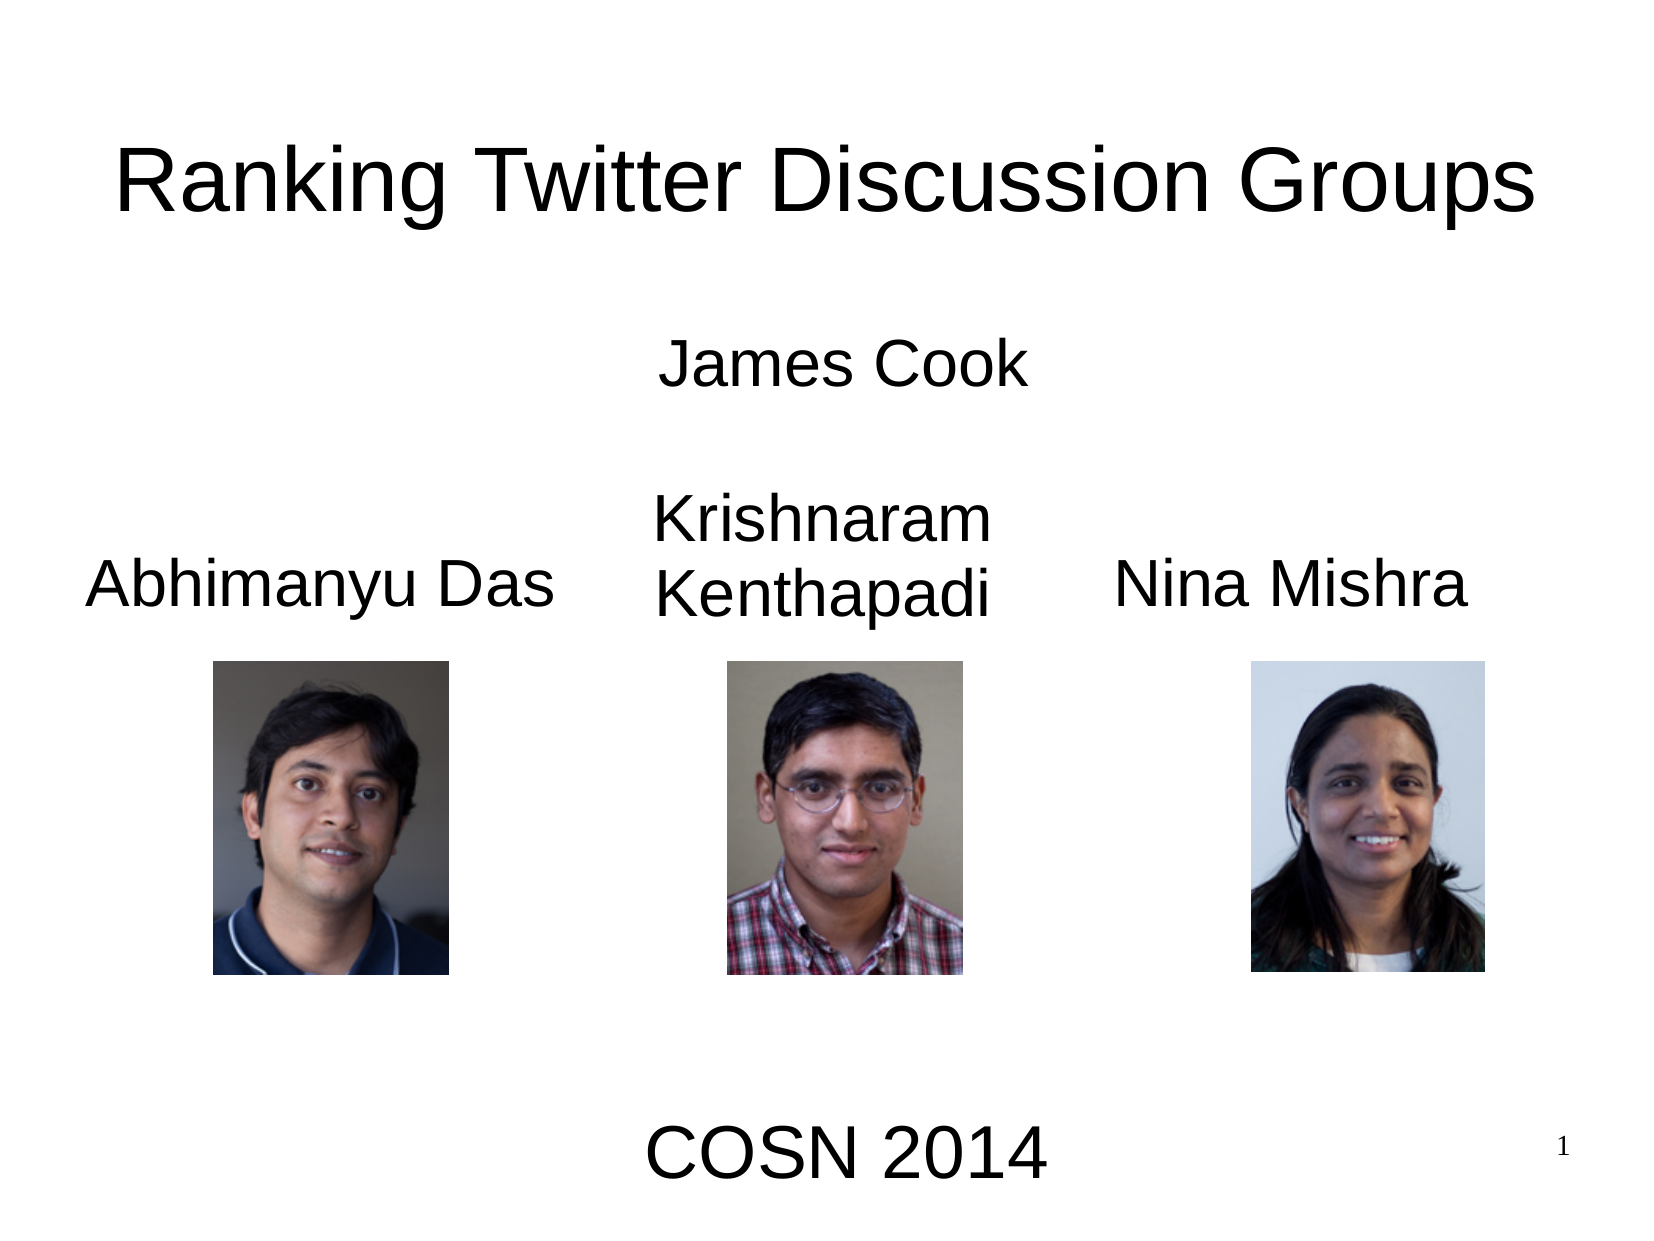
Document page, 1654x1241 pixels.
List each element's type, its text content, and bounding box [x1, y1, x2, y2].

text_box COSN 2014 [629, 1102, 1064, 1202]
picture [1251, 661, 1485, 972]
picture [213, 661, 449, 976]
title Ranking Twitter Discussion Groups [23, 76, 1630, 284]
picture [727, 661, 963, 976]
text_box Nina Mishra [1098, 538, 1654, 652]
text_box Krishnaram Kenthapadi [637, 473, 1205, 638]
text_box James Cook [643, 318, 1081, 426]
text_box Abhimanyu Das [70, 538, 638, 652]
